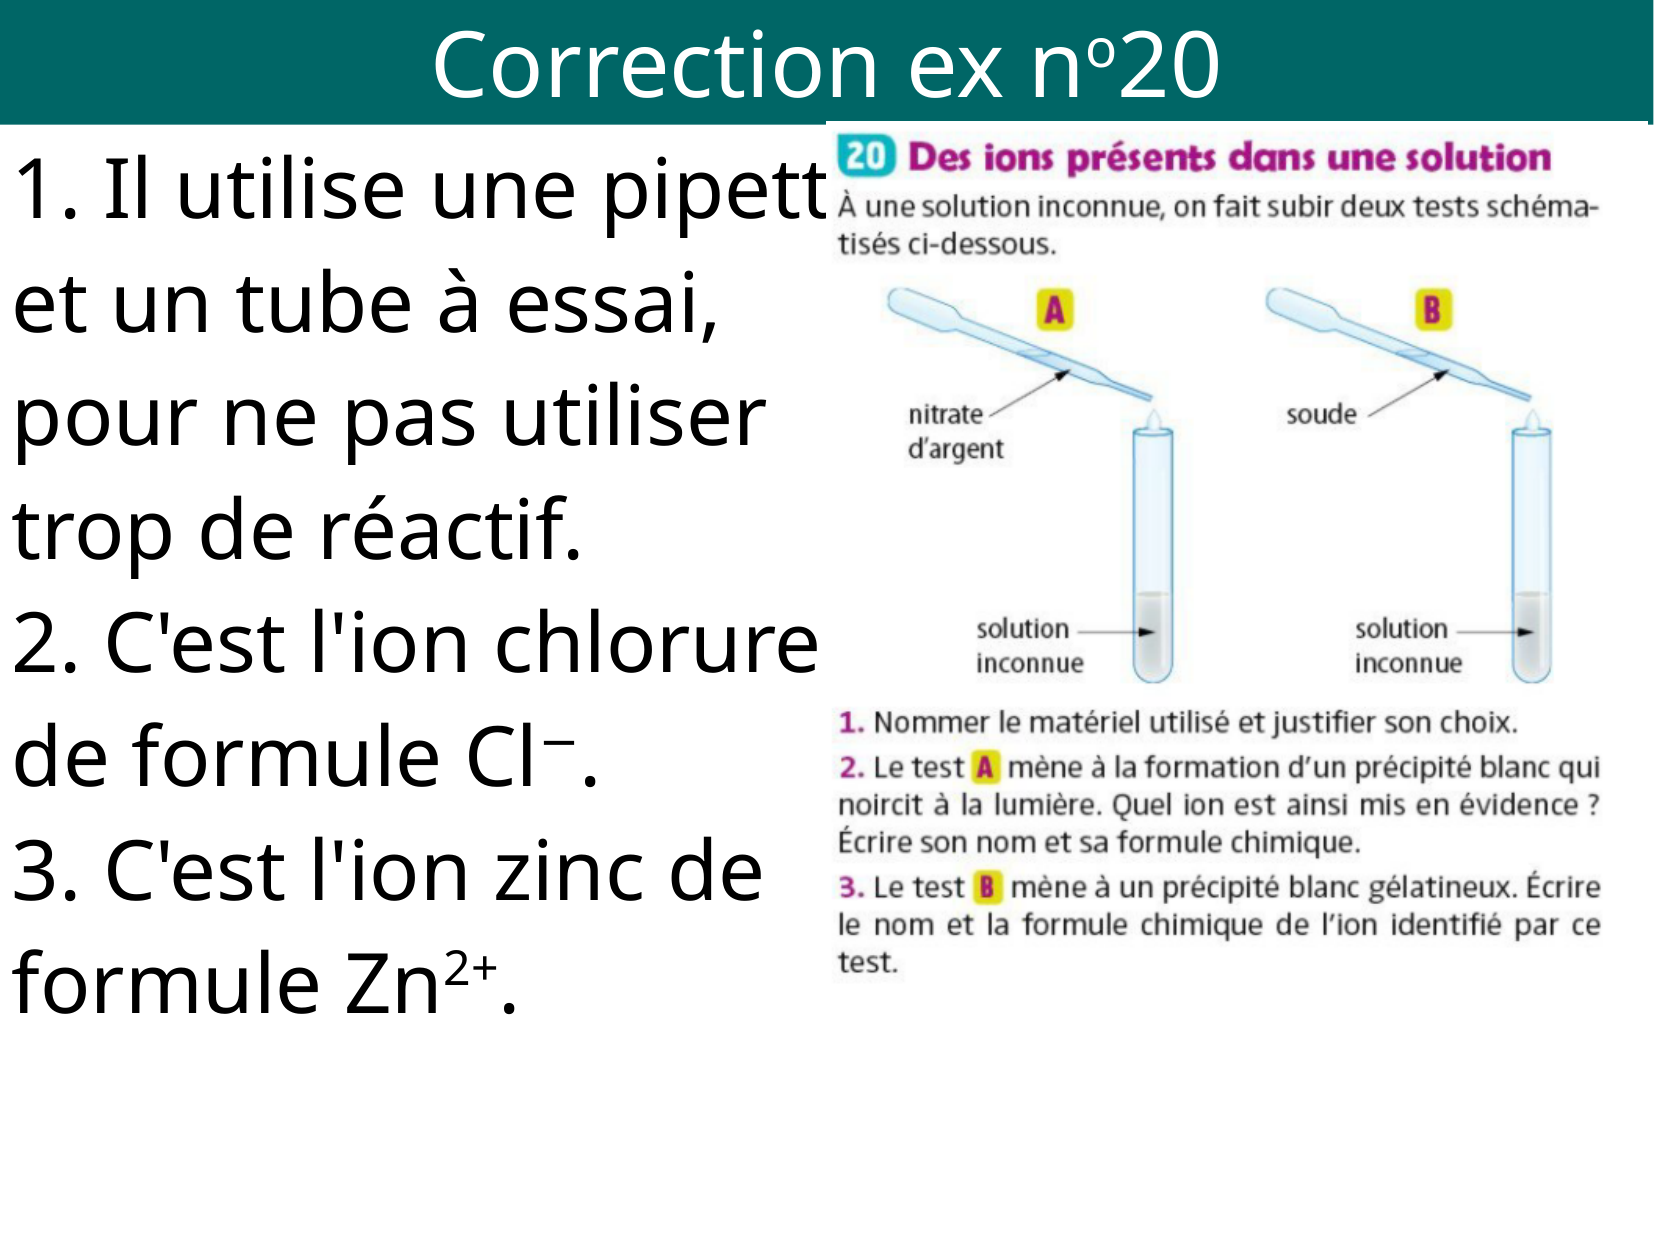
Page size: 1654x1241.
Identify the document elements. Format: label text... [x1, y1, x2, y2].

title Correction ex no20 [0, 8, 1654, 116]
picture [826, 121, 1648, 1004]
subtitle 1. Il utilise une pipette et un tube à essai, pour ne pas utiliser trop de réactif. 2. C'est l'ion chlorure de formule Cl−. 3. C'est l'ion zinc de formule Zn2+. [11, 129, 1642, 1229]
